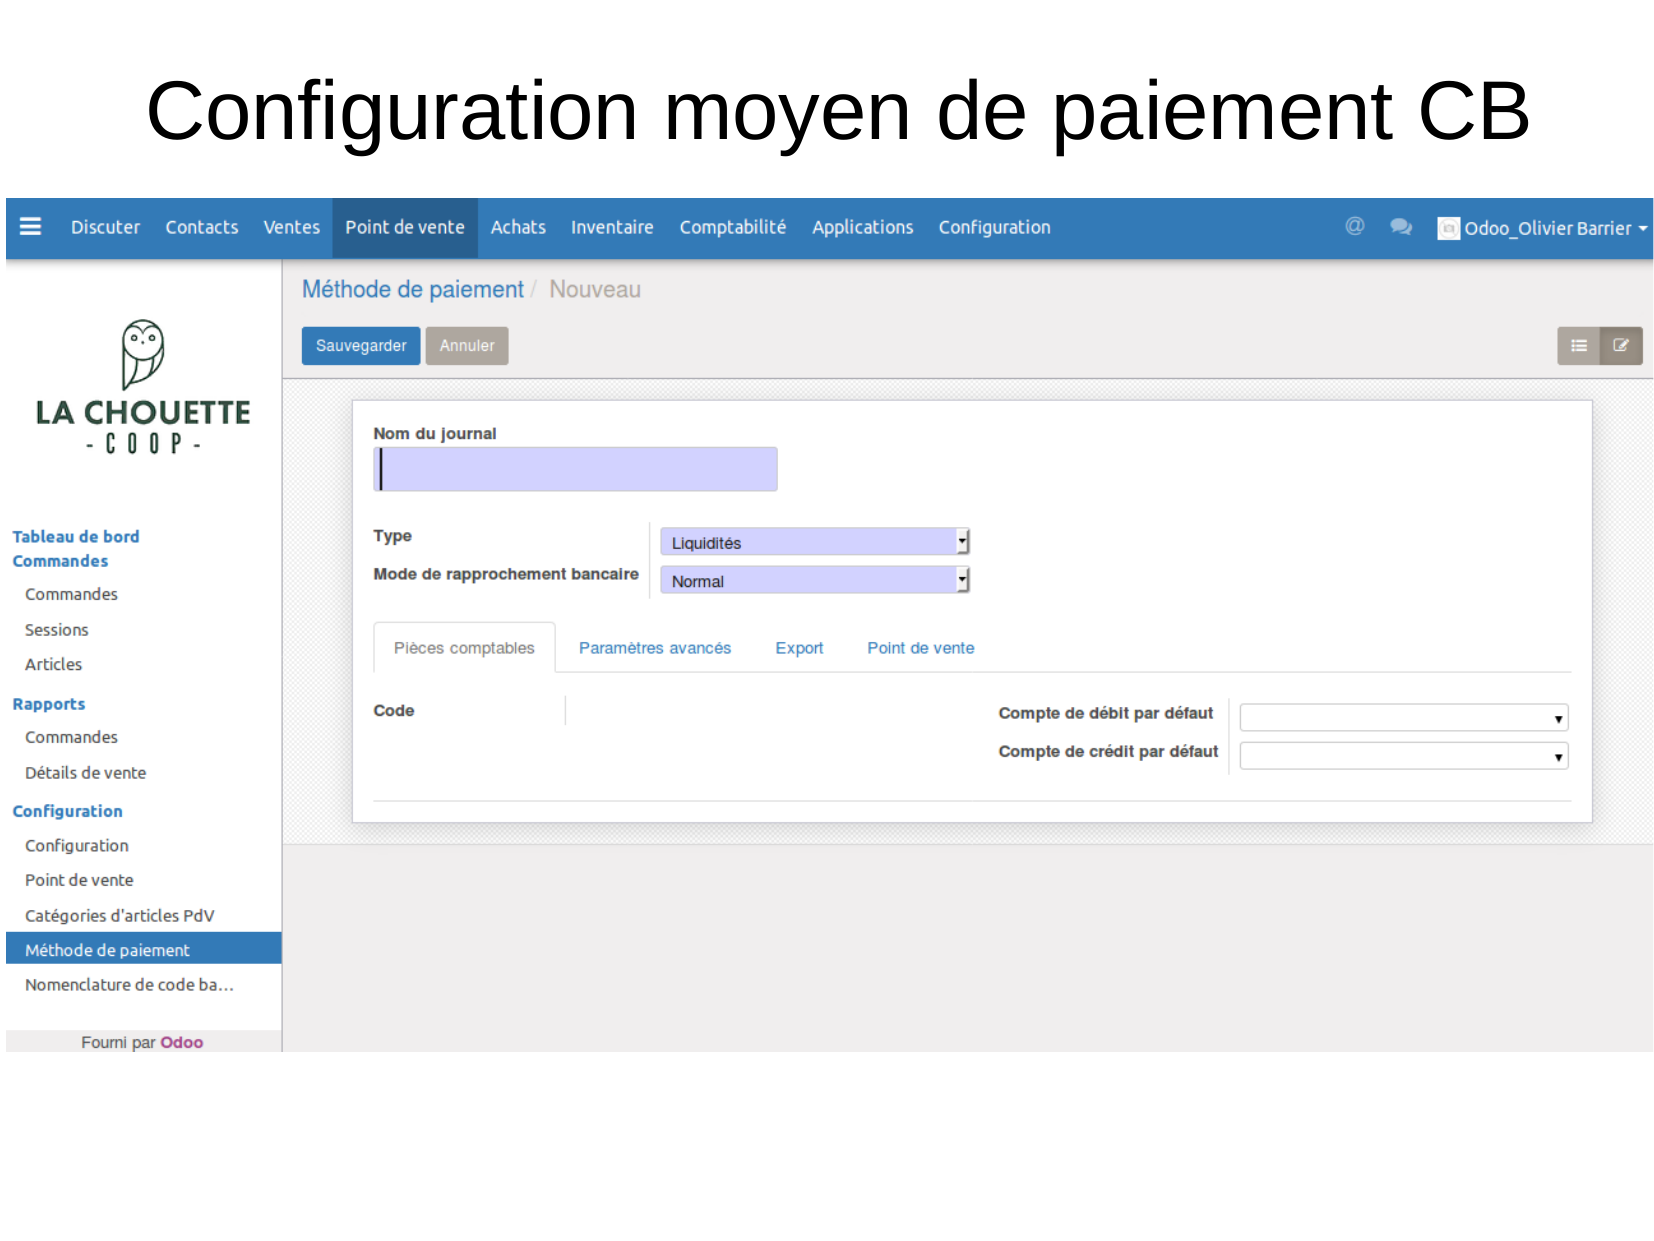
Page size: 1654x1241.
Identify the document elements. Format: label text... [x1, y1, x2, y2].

title Configuration moyen de paiement CB [82, 49, 1571, 166]
picture [6, 198, 1654, 1052]
